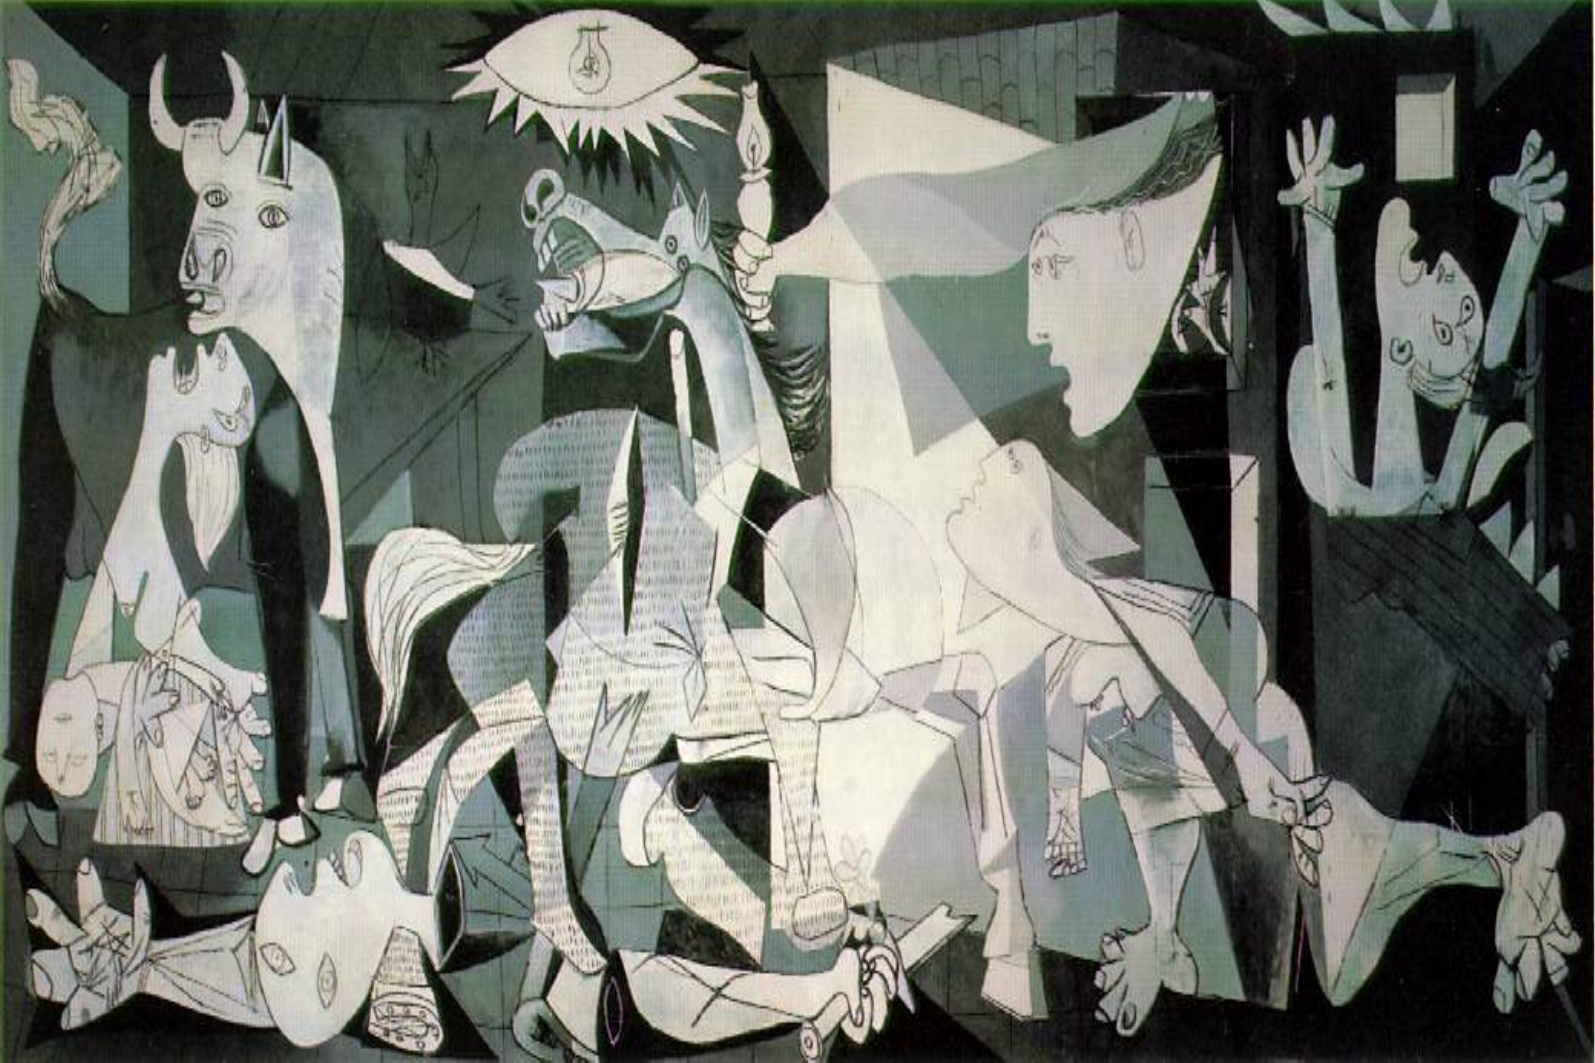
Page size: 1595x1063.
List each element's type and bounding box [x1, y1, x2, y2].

picture [0, 0, 1595, 1063]
text_box [295, 295, 1241, 857]
text_box [383, 206, 1241, 278]
